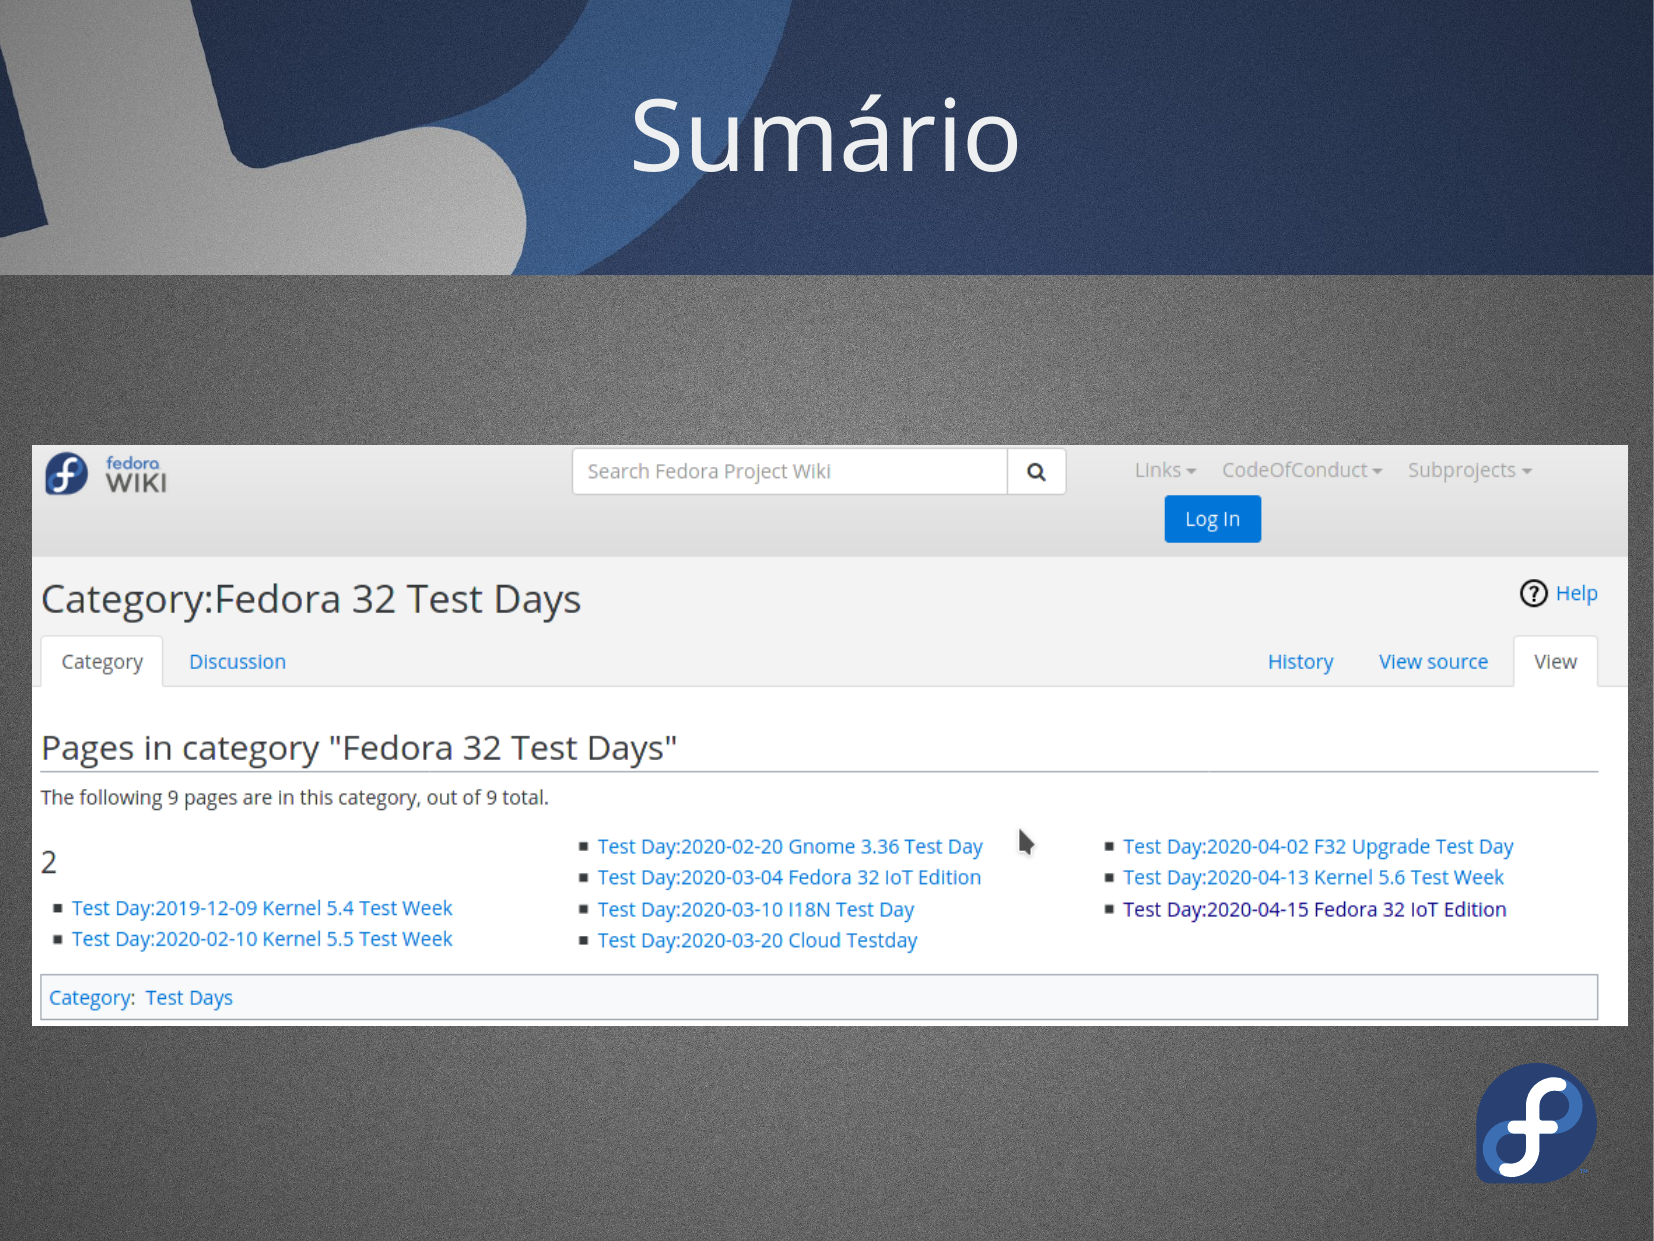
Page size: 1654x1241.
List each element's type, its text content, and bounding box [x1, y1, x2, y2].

title Sumário [88, 29, 1565, 237]
picture [0, 0, 1654, 1241]
